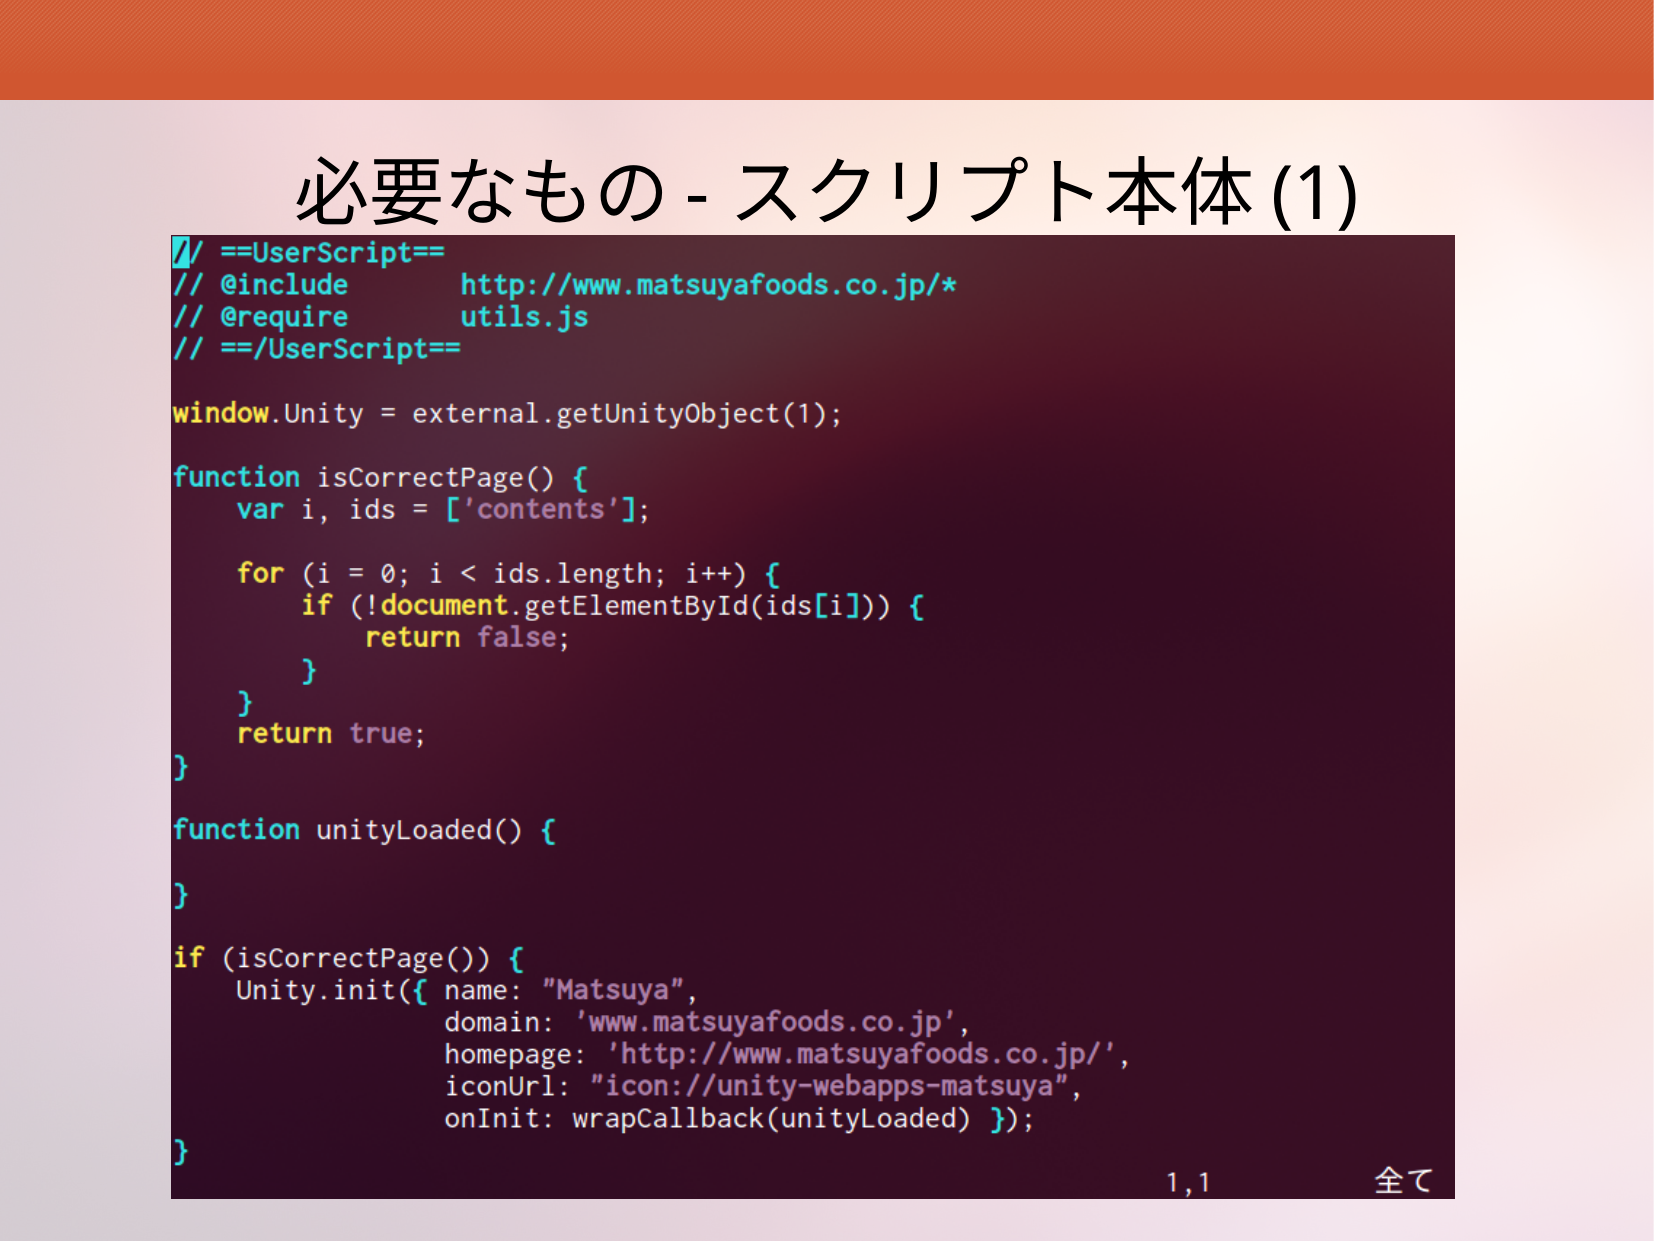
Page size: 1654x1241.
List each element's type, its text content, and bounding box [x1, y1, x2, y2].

picture [0, 0, 1654, 1241]
title 必要なもの - スクリプト本体 (1) [82, 118, 1571, 257]
